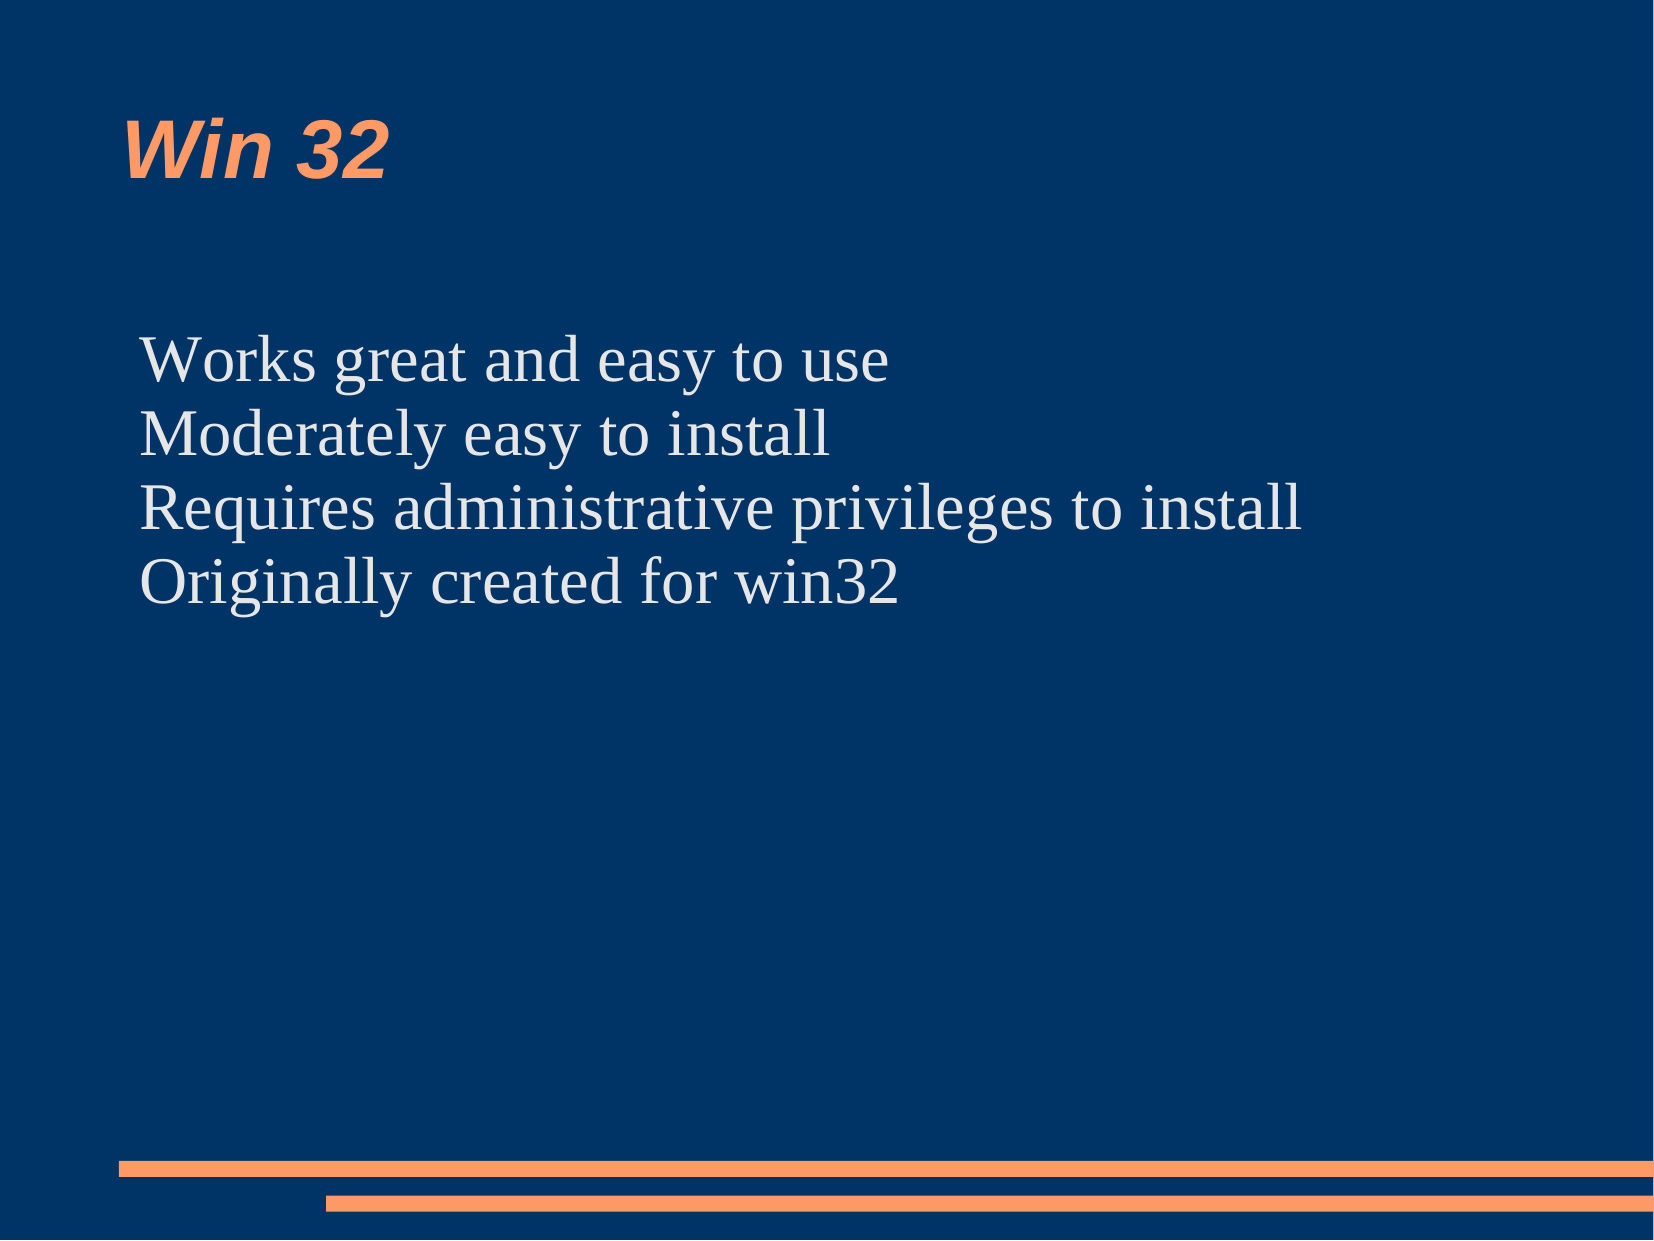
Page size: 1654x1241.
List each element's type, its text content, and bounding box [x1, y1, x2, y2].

list Works great and easy to use Moderately easy to install Requires administrative privileges to install Originally created for win32 [121, 322, 1561, 1133]
title Win 32 [121, 46, 1534, 254]
